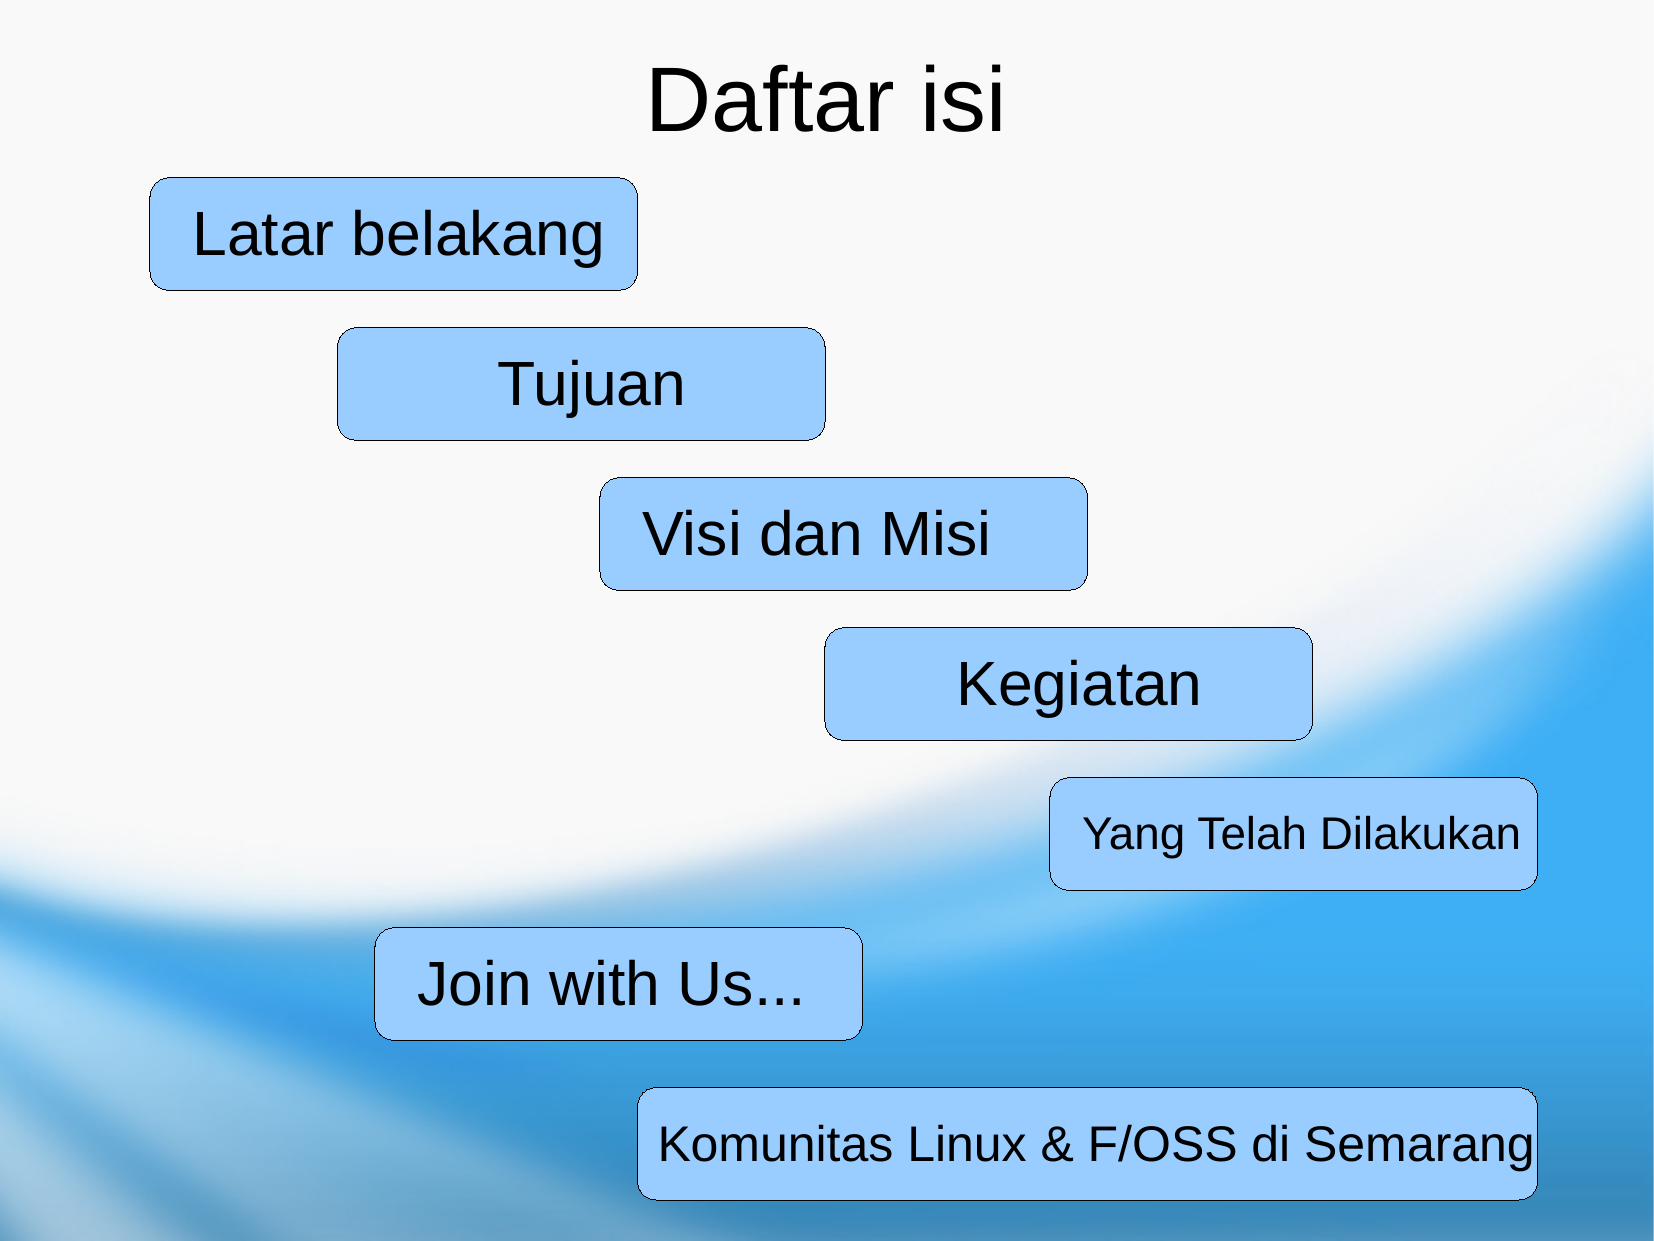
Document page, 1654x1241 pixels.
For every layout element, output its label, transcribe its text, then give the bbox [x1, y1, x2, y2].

picture [0, 0, 1654, 1241]
text_box Visi dan Misi [599, 477, 1088, 591]
text_box Tujuan [337, 327, 826, 441]
text_box Join with Us... [374, 927, 863, 1041]
title Daftar isi [82, 0, 1571, 204]
text_box Kegiatan [824, 627, 1313, 741]
text_box Komunitas Linux & F/OSS di Semarang [637, 1087, 1538, 1201]
text_box Latar belakang [149, 177, 638, 291]
text_box Yang Telah Dilakukan [1049, 777, 1538, 891]
